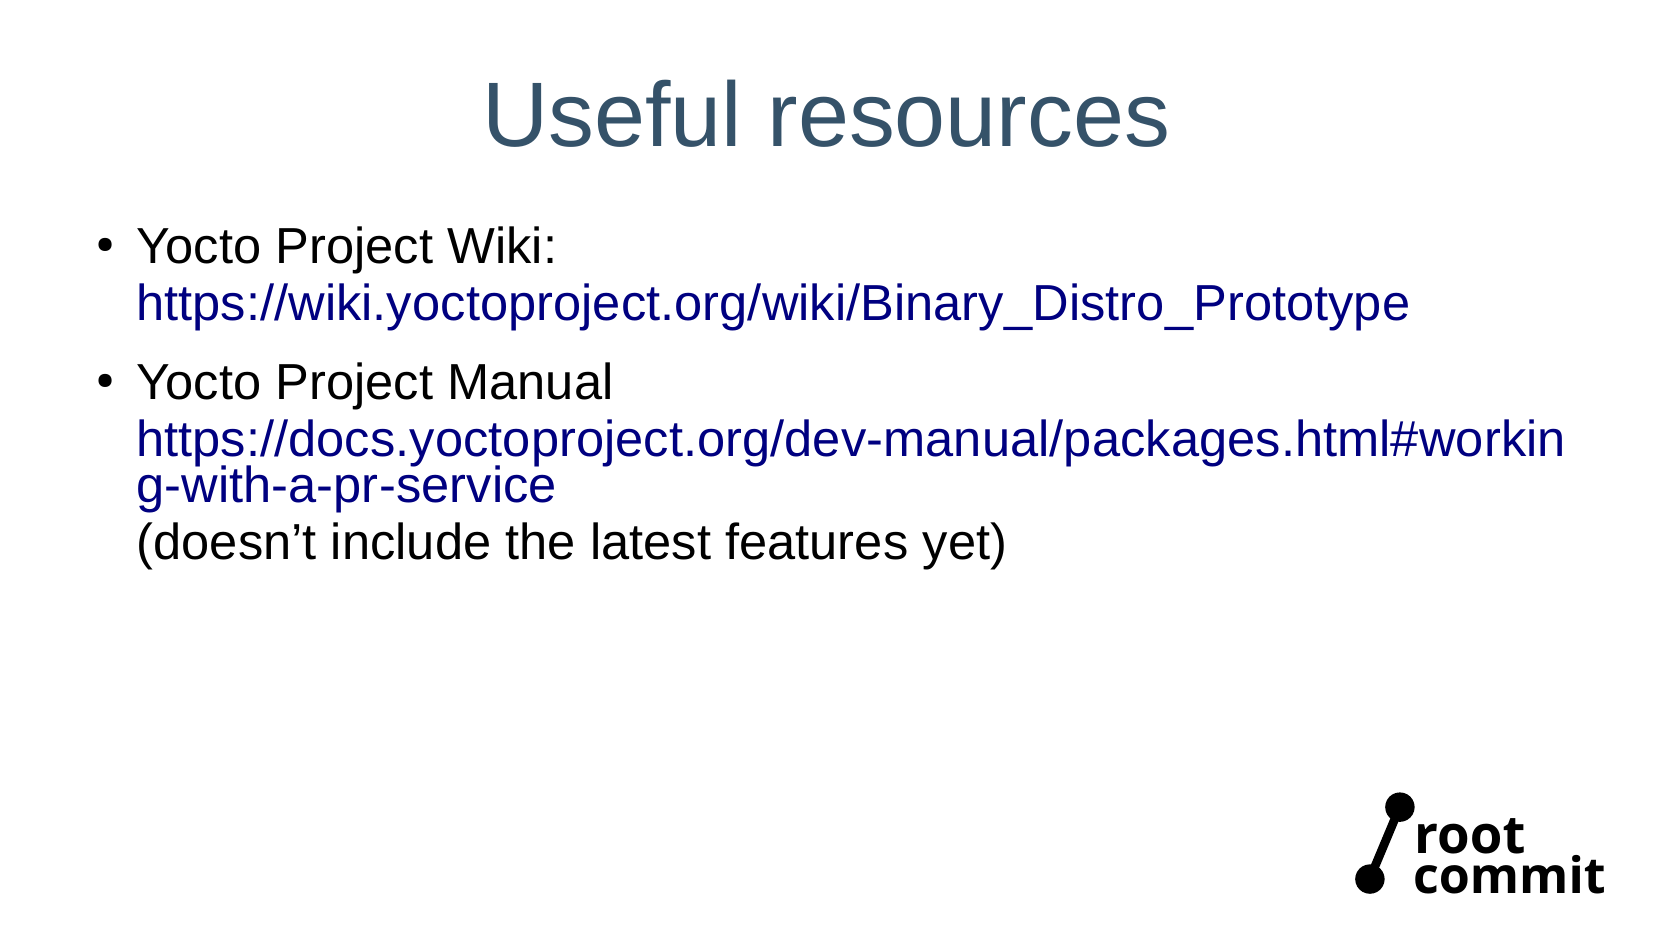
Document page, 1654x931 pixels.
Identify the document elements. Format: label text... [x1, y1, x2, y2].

title Useful resources [82, 37, 1571, 193]
list Yocto Project Wiki:https://wiki.yoctoproject.org/wiki/Binary_Distro_Prototype Yocto Project Manual https://docs.yoctoproject.org/dev-manual/packages.html#working-with-a-pr-service(doesn’t include the latest features yet) [82, 217, 1571, 526]
